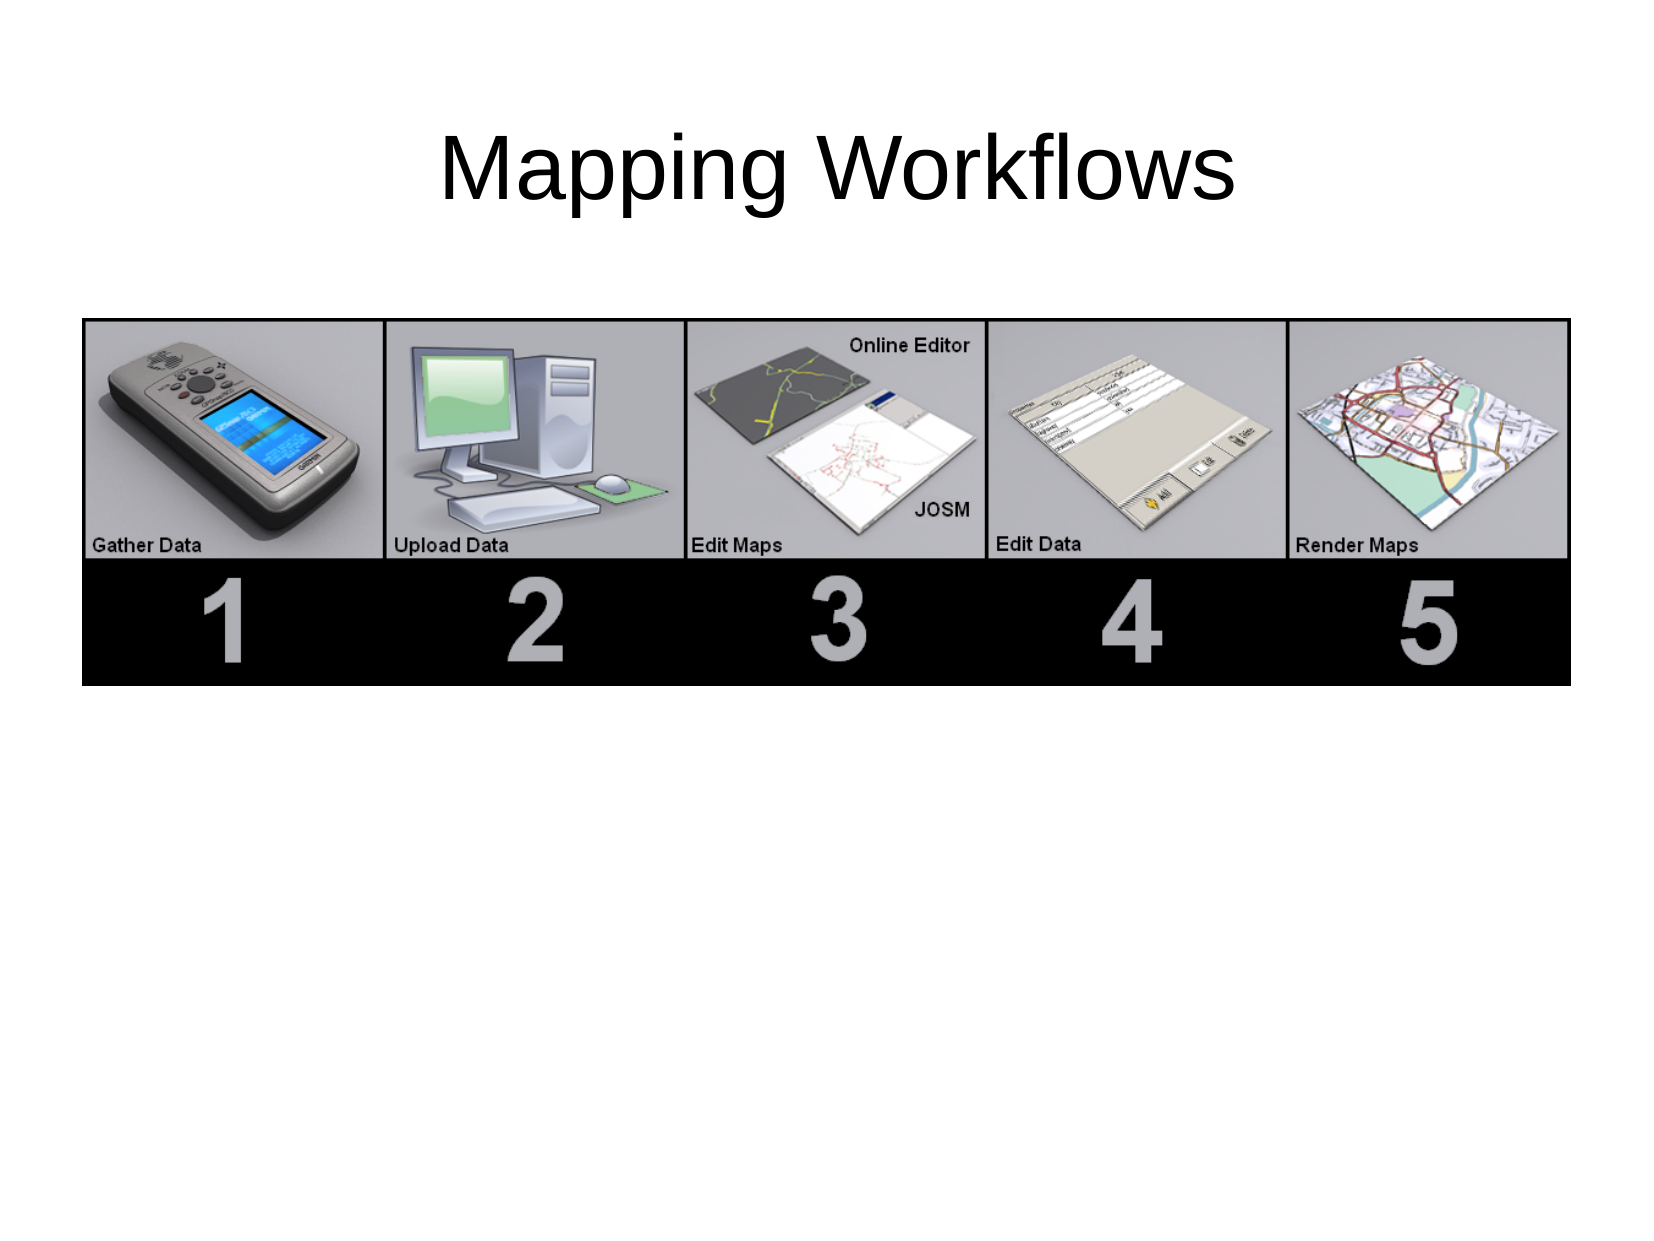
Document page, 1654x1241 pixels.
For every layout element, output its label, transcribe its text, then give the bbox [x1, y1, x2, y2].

title Mapping Workflows [94, 64, 1583, 272]
picture [82, 318, 1571, 686]
